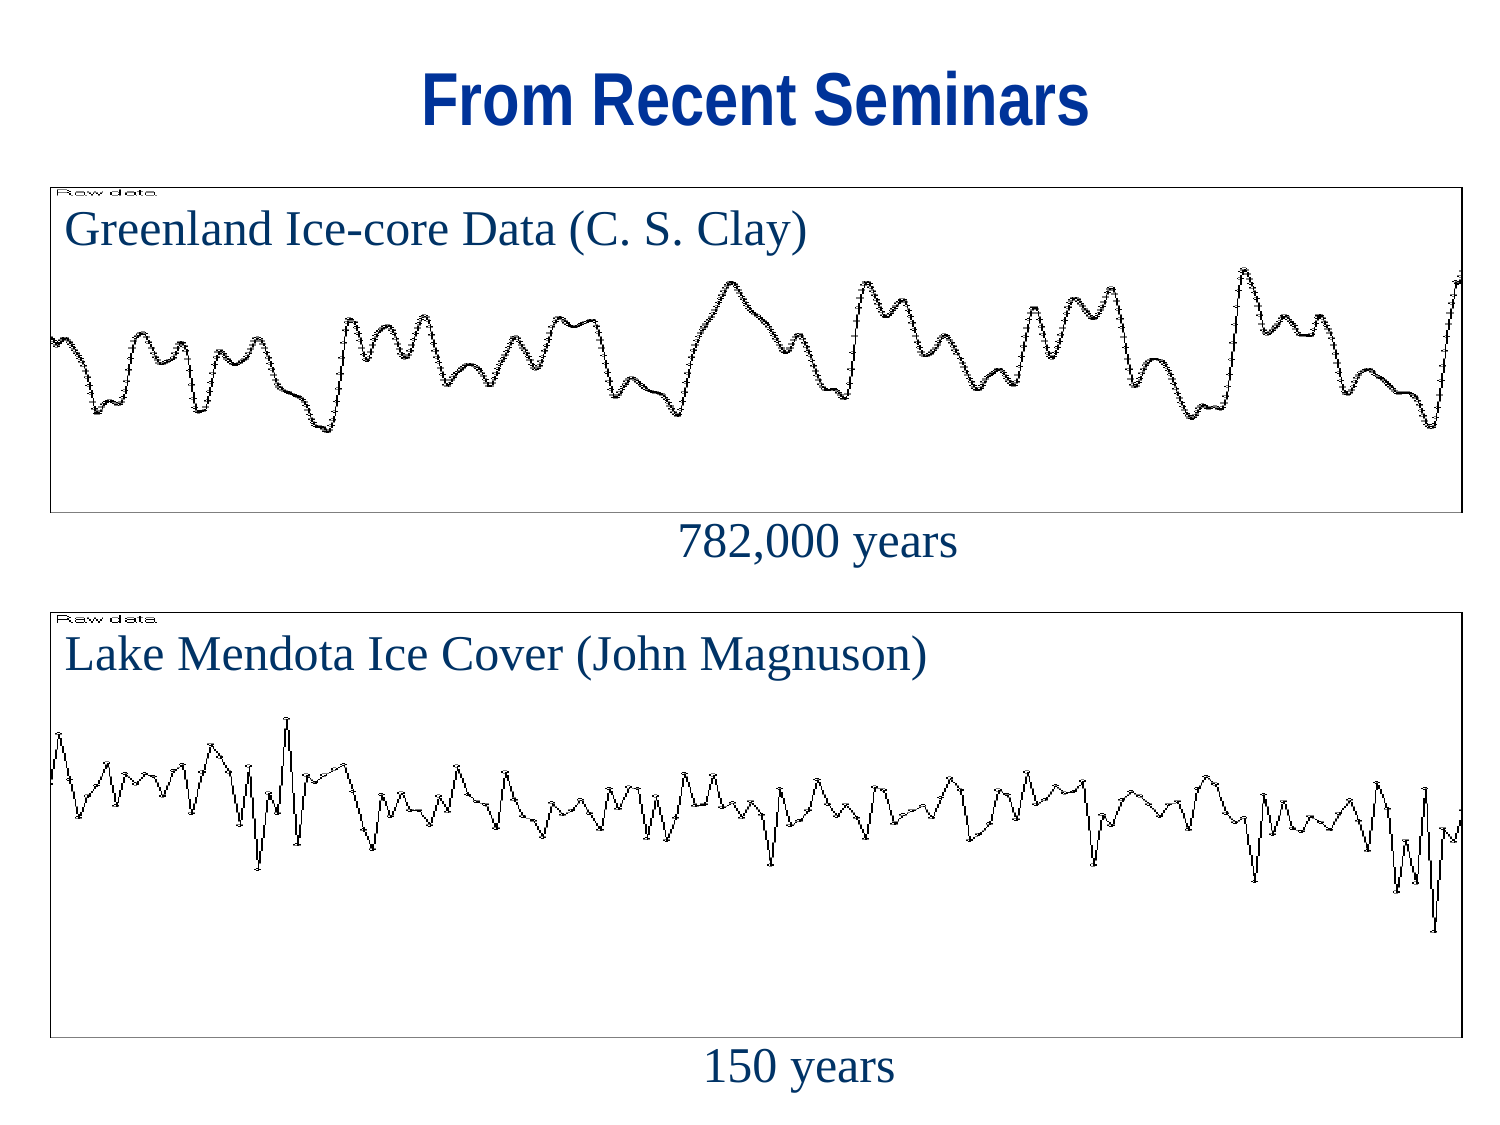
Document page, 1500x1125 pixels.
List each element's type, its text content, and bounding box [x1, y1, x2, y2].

text_box Lake Mendota Ice Cover (John Magnuson) [49, 612, 943, 688]
title From Recent Seminars [50, 12, 1463, 187]
text_box 150 years [687, 1024, 911, 1101]
picture [50, 187, 1463, 513]
text_box Greenland Ice-core Data (C. S. Clay) [49, 187, 823, 263]
picture [50, 612, 1463, 1038]
text_box 782,000 years [662, 499, 974, 576]
